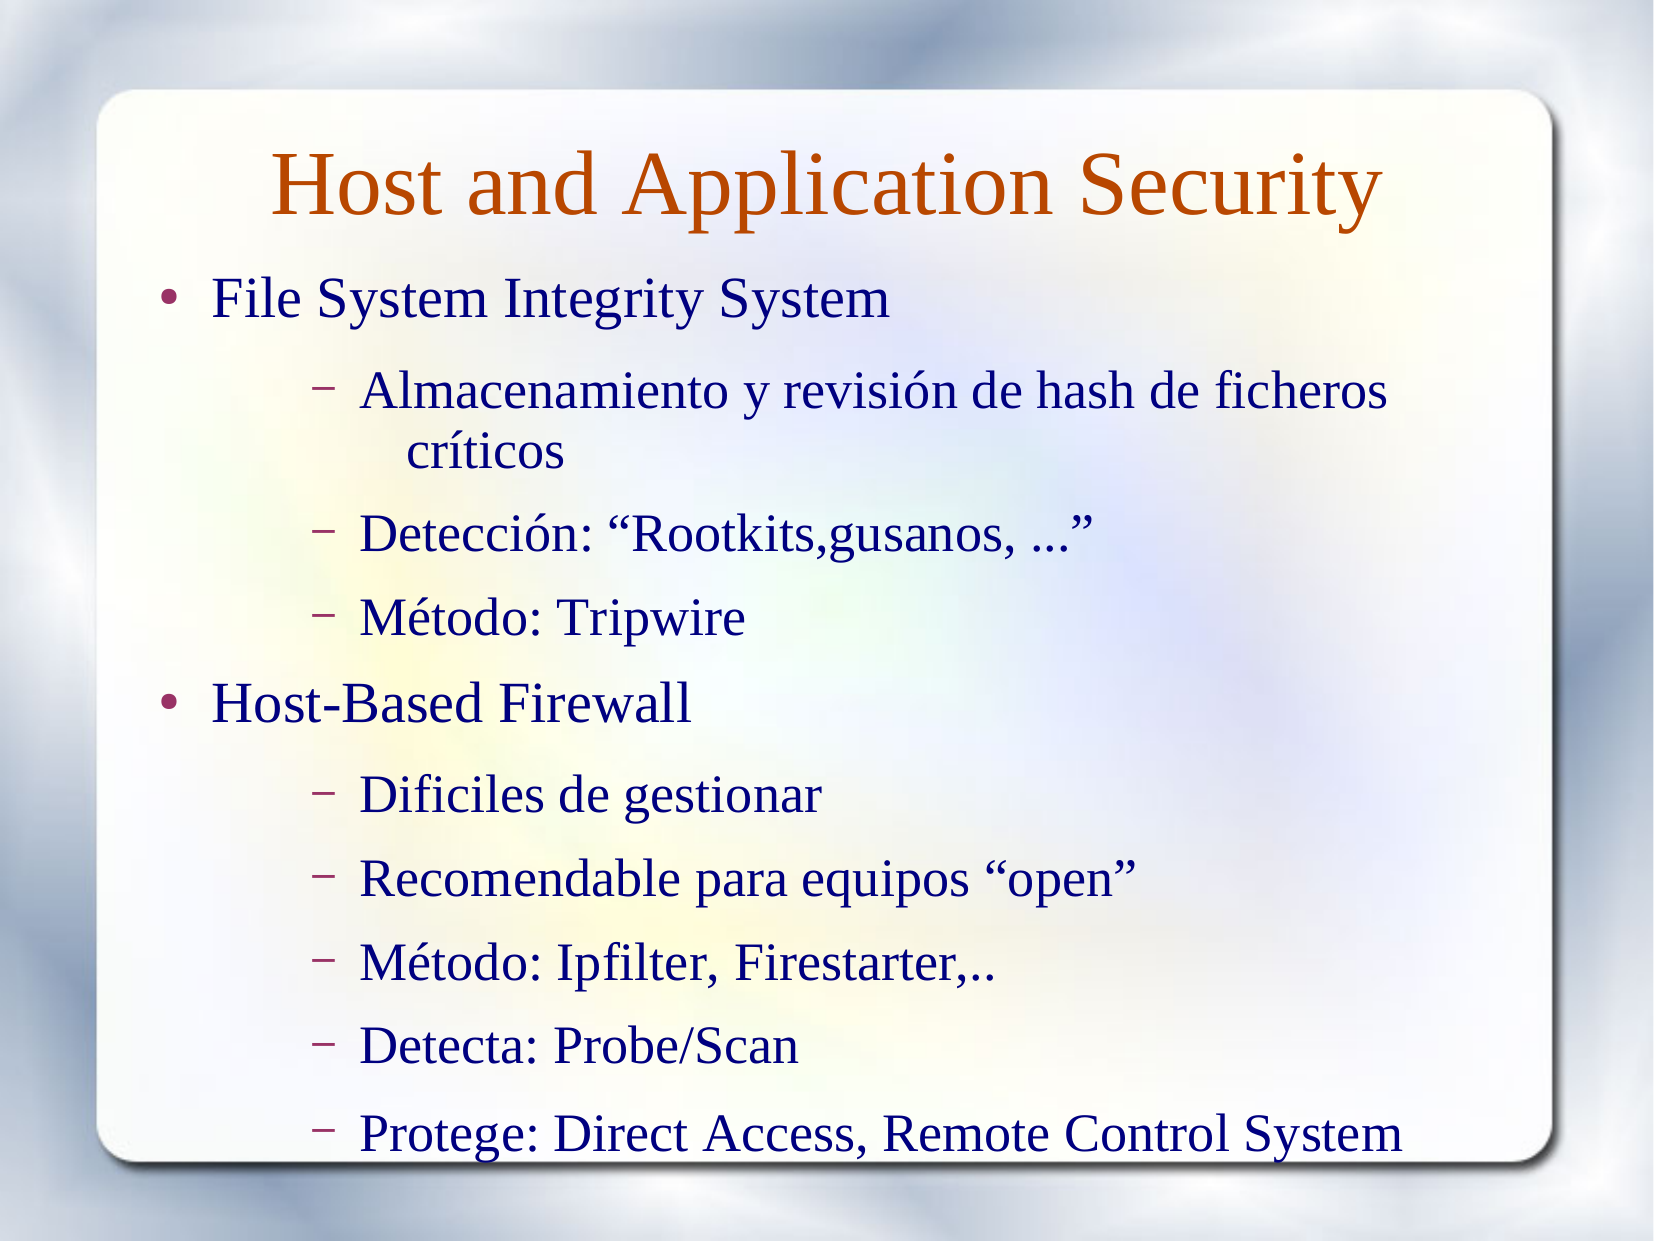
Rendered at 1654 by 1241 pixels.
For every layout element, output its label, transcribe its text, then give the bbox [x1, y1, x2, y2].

list File System Integrity System Almacenamiento y revisión de hash de ficheros críticos Detección: “Rootkits,gusanos, ...” Método: Tripwire Host-Based Firewall Dificiles de gestionar Recomendable para equipos “open” Método: Ipfilter, Firestarter,.. Detecta: Probe/Scan Protege: Direct Access, Remote Control System [123, 265, 1536, 1164]
title Host and Application Security [121, 132, 1534, 235]
picture [0, 0, 1654, 1241]
